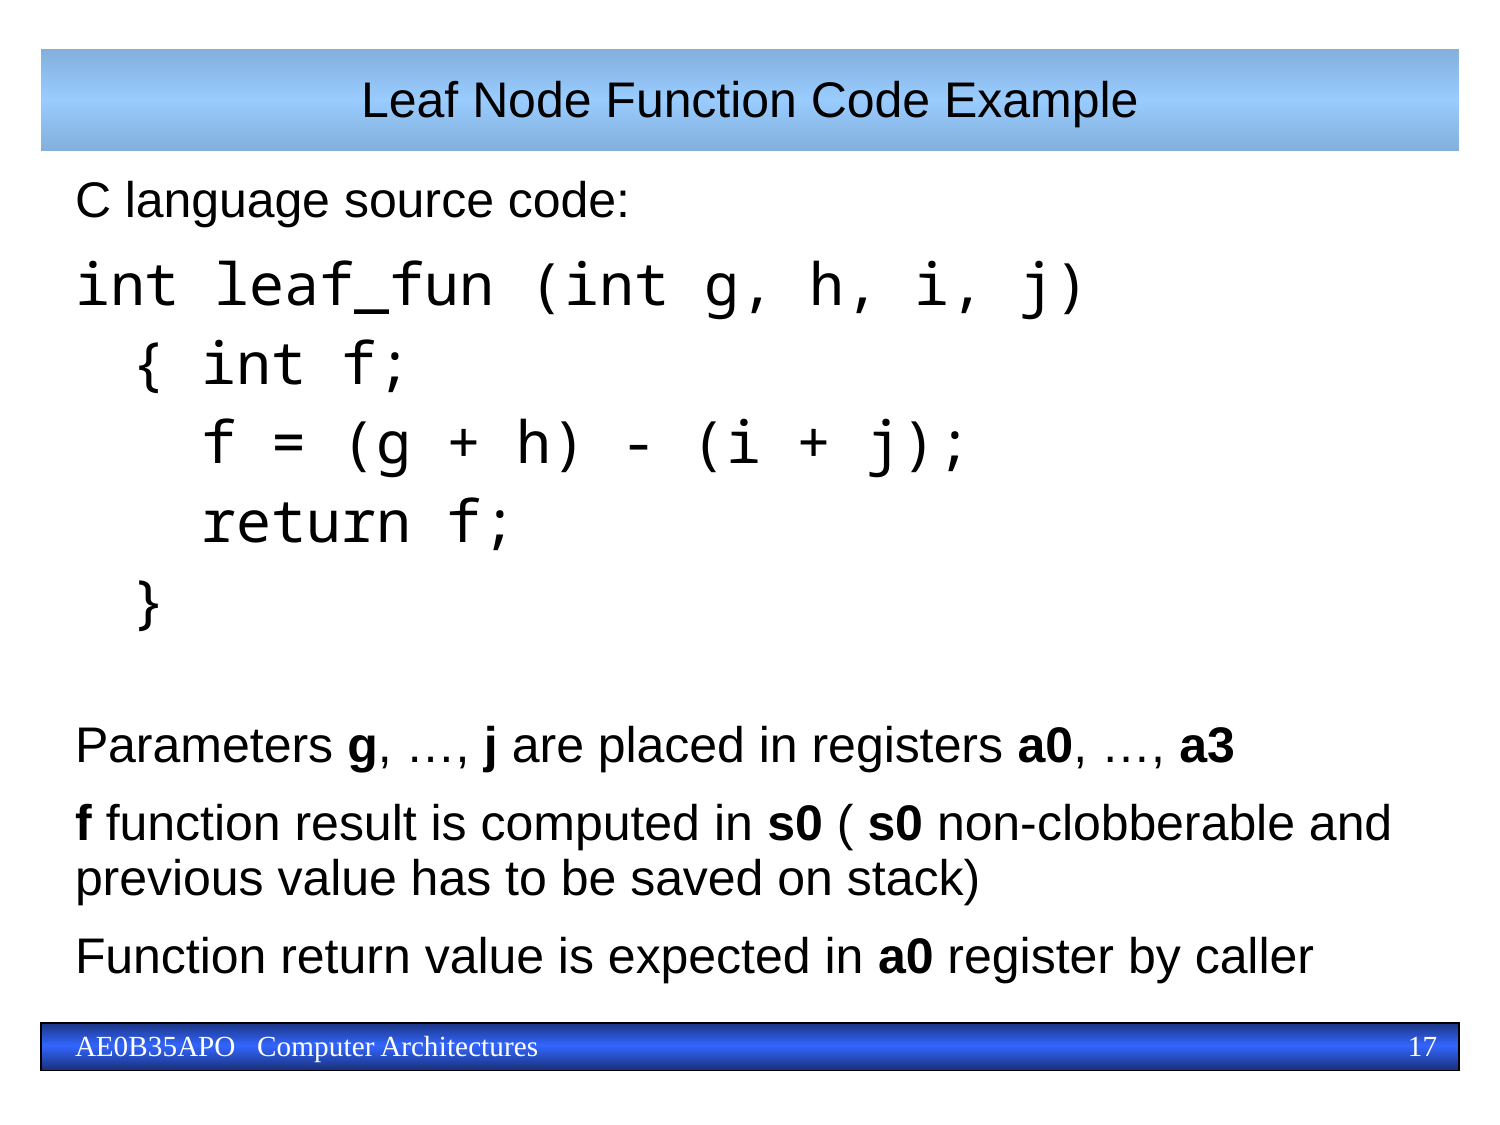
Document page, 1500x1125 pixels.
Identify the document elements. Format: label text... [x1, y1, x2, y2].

list C language source code: int leaf_fun (int g, h, i, j) { int f; f = (g + h) - (i + j); return f; } Parameters g, …, j are placed in registers a0, …, a3 f function result is computed in s0 ( s0 non-clobberable and previous value has to be saved on stack) Function return value is expected in a0 register by caller [75, 172, 1426, 988]
title Leaf Node Function Code Example [41, 49, 1459, 151]
